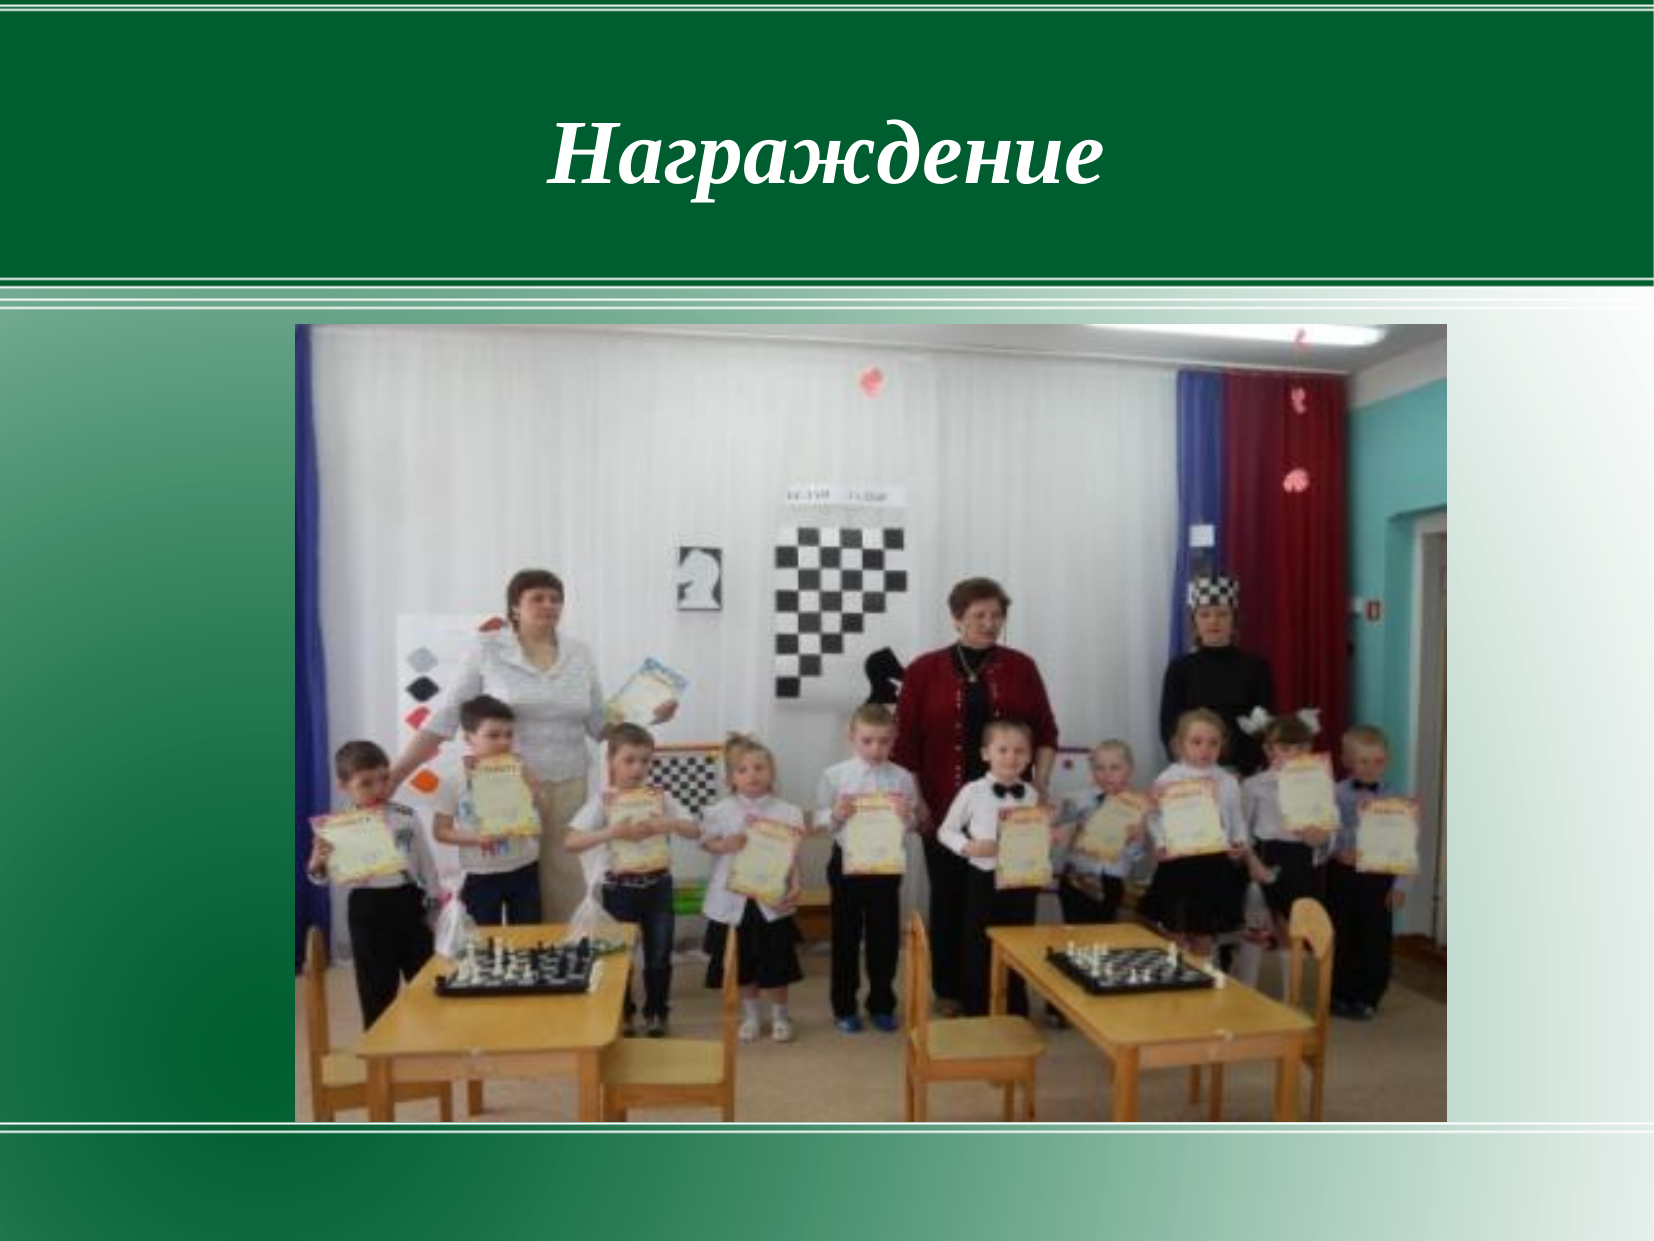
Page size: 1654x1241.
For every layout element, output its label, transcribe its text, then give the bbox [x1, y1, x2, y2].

title Награждение [82, 49, 1571, 257]
picture [0, 0, 1654, 1241]
